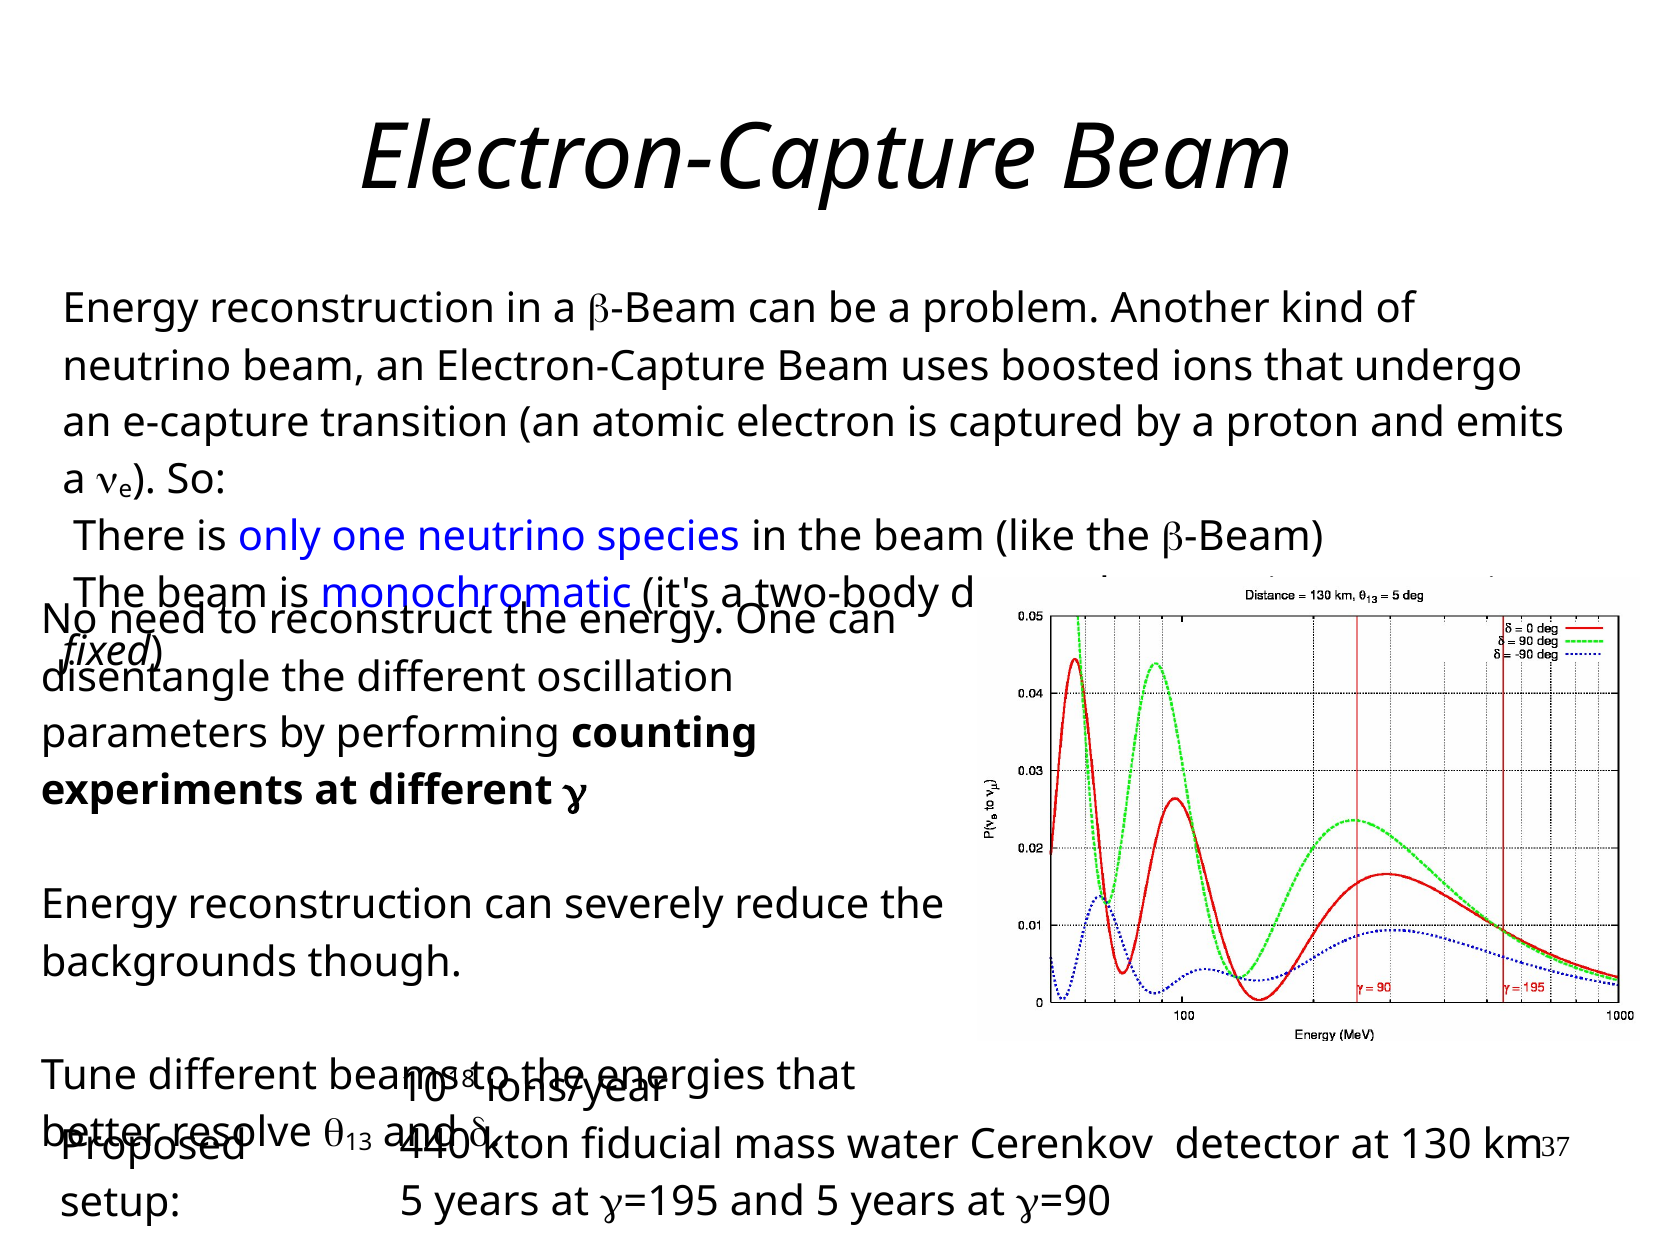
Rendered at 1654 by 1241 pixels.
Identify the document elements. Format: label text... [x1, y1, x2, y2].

text_box No need to reconstruct the energy. One can disentangle the different oscillation parameters by performing counting experiments at different g Energy reconstruction can severely reduce the backgrounds though. Tune different beams to the energies that better resolve q13 and d. [26, 581, 978, 1069]
picture [977, 577, 1640, 1041]
title Electron-Capture Beam [82, 49, 1571, 257]
text_box 1018 ions/year 440 kton fiducial mass water Cerenkov detector at 130 km 5 years at g=195 and 5 years at g=90 [384, 1048, 1575, 1221]
text_box Energy reconstruction in a b-Beam can be a problem. Another kind of neutrino beam, an Electron-Capture Beam uses boosted ions that undergo an e-capture transition (an atomic electron is captured by a proton and emits a ne). So: There is only one neutrino species in the beam (like the b-Beam) The beam is monochromatic (it's a two-body decay, the neutrino energy is fixed) [47, 270, 1592, 563]
text_box Proposed setup: [44, 1106, 384, 1172]
